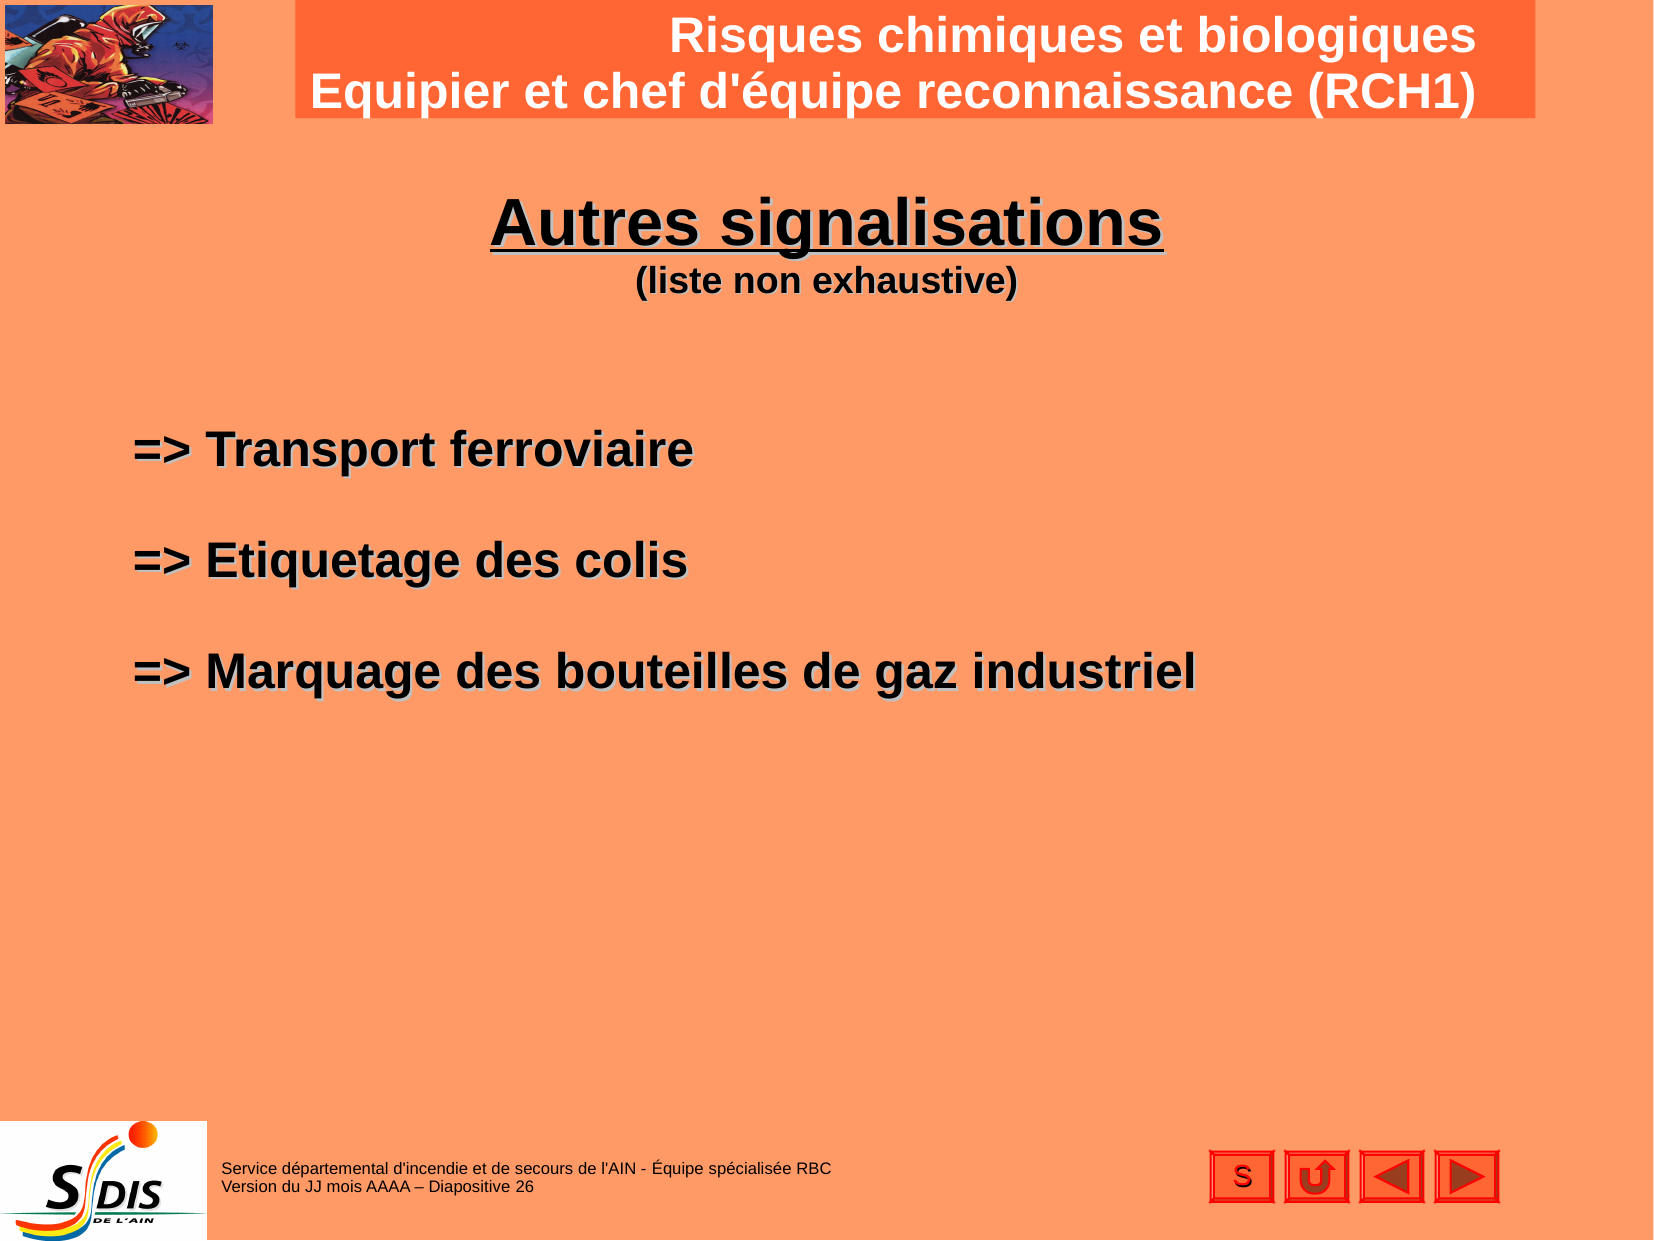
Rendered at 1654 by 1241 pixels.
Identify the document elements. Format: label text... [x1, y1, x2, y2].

text_box S [1217, 1151, 1267, 1200]
text_box [1437, 1151, 1499, 1202]
picture [0, 1121, 207, 1241]
text_box [1362, 1151, 1424, 1202]
picture [5, 5, 213, 124]
text_box [1287, 1151, 1349, 1202]
text_box => Transport ferroviaire => Etiquetage des colis => Marquage des bouteilles de gaz industriel [118, 413, 1565, 971]
text_box Autres signalisations (liste non exhaustive) [118, 177, 1536, 310]
text_box [1212, 1151, 1274, 1202]
